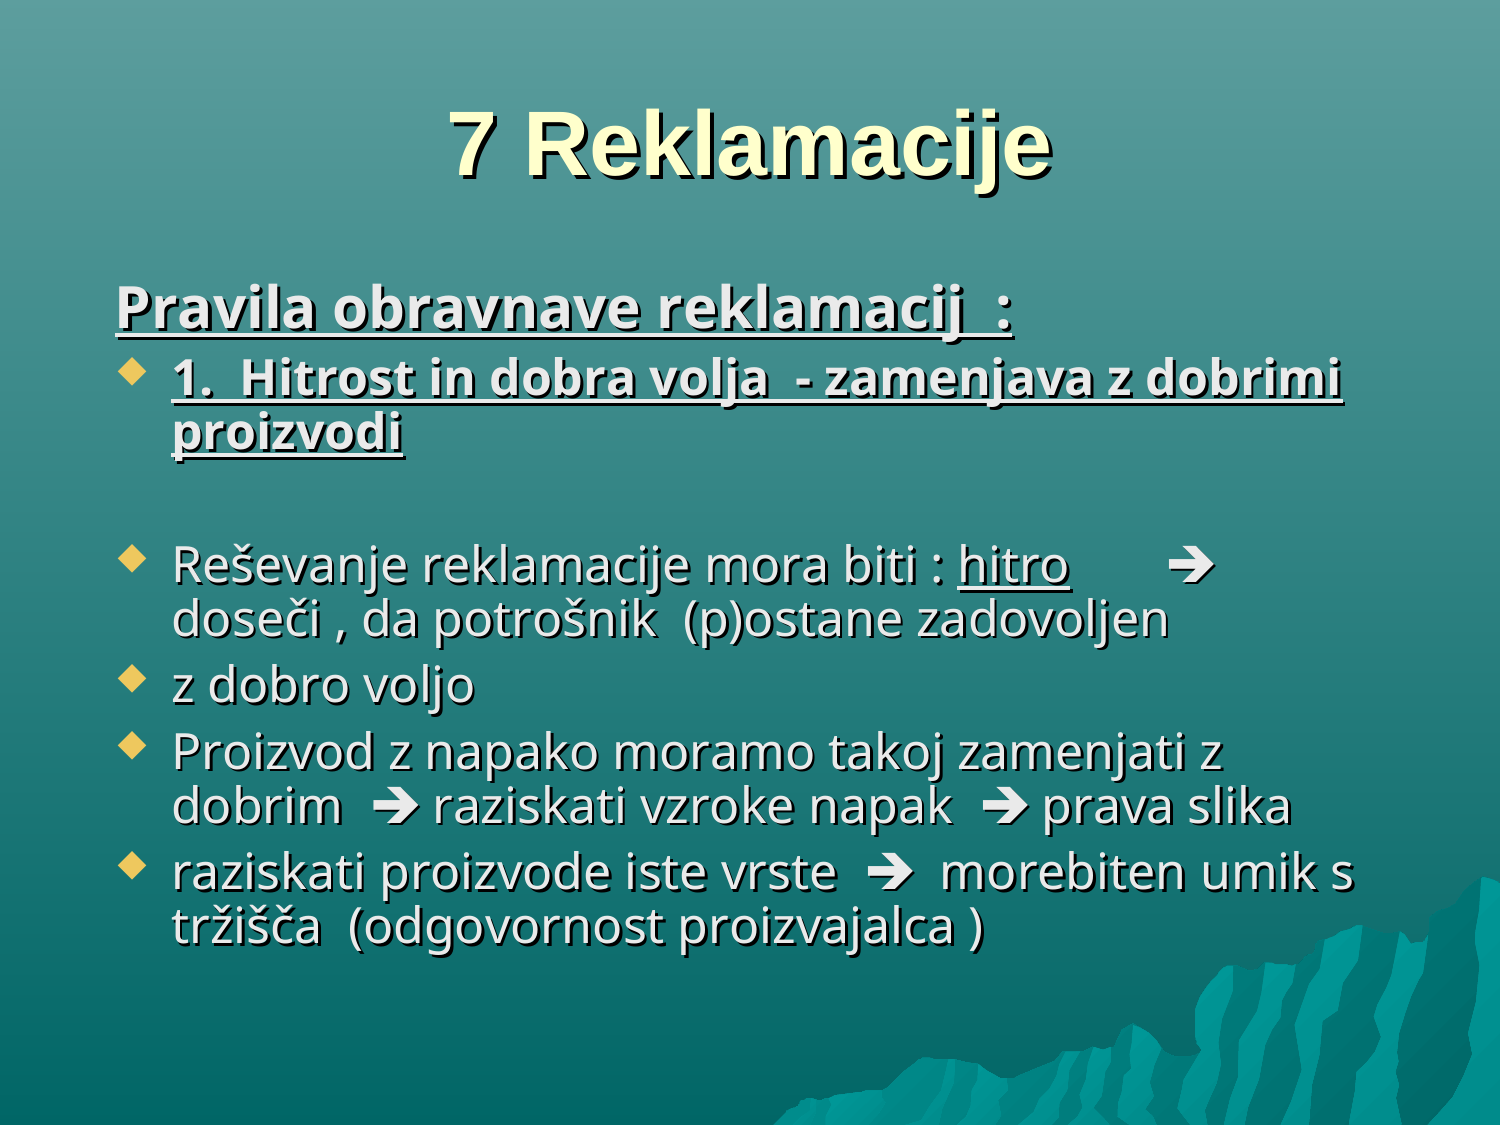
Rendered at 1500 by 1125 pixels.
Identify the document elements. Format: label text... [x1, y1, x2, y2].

title 7 Reklamacije [75, 45, 1426, 233]
list Pravila obravnave reklamacij : 1. Hitrost in dobra volja - zamenjava z dobrimi proizvodi Reševanje reklamacije mora biti : hitro  doseči , da potrošnik (p)ostane zadovoljen z dobro voljo Proizvod z napako moramo takoj zamenjati z dobrim  raziskati vzroke napak  prava slika raziskati proizvode iste vrste  morebiten umik s tržišča (odgovornost proizvajalca ) [99, 262, 1401, 1071]
